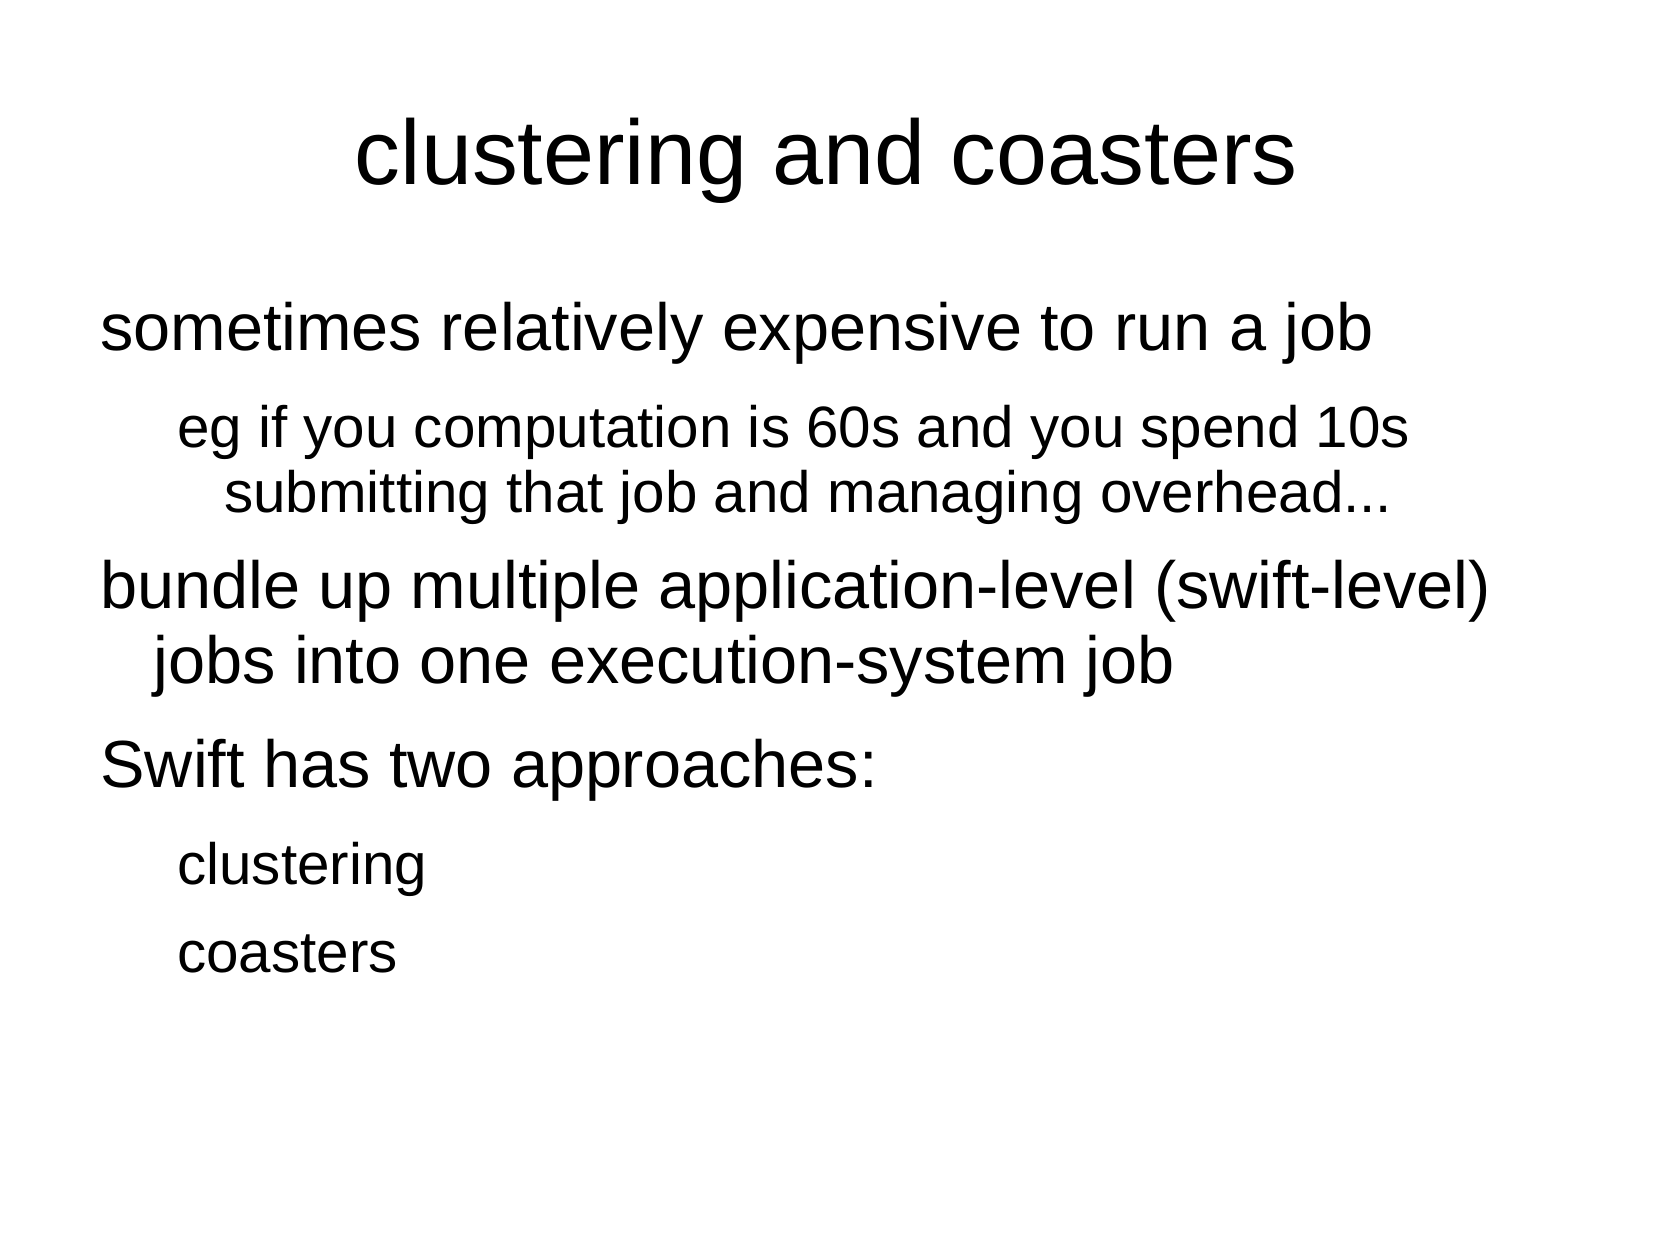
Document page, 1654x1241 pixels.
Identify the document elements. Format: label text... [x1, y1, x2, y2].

title clustering and coasters [82, 56, 1571, 250]
list sometimes relatively expensive to run a job eg if you computation is 60s and you spend 10s submitting that job and managing overhead... bundle up multiple application-level (swift-level) jobs into one execution-system job Swift has two approaches: clustering coasters [82, 290, 1571, 1094]
